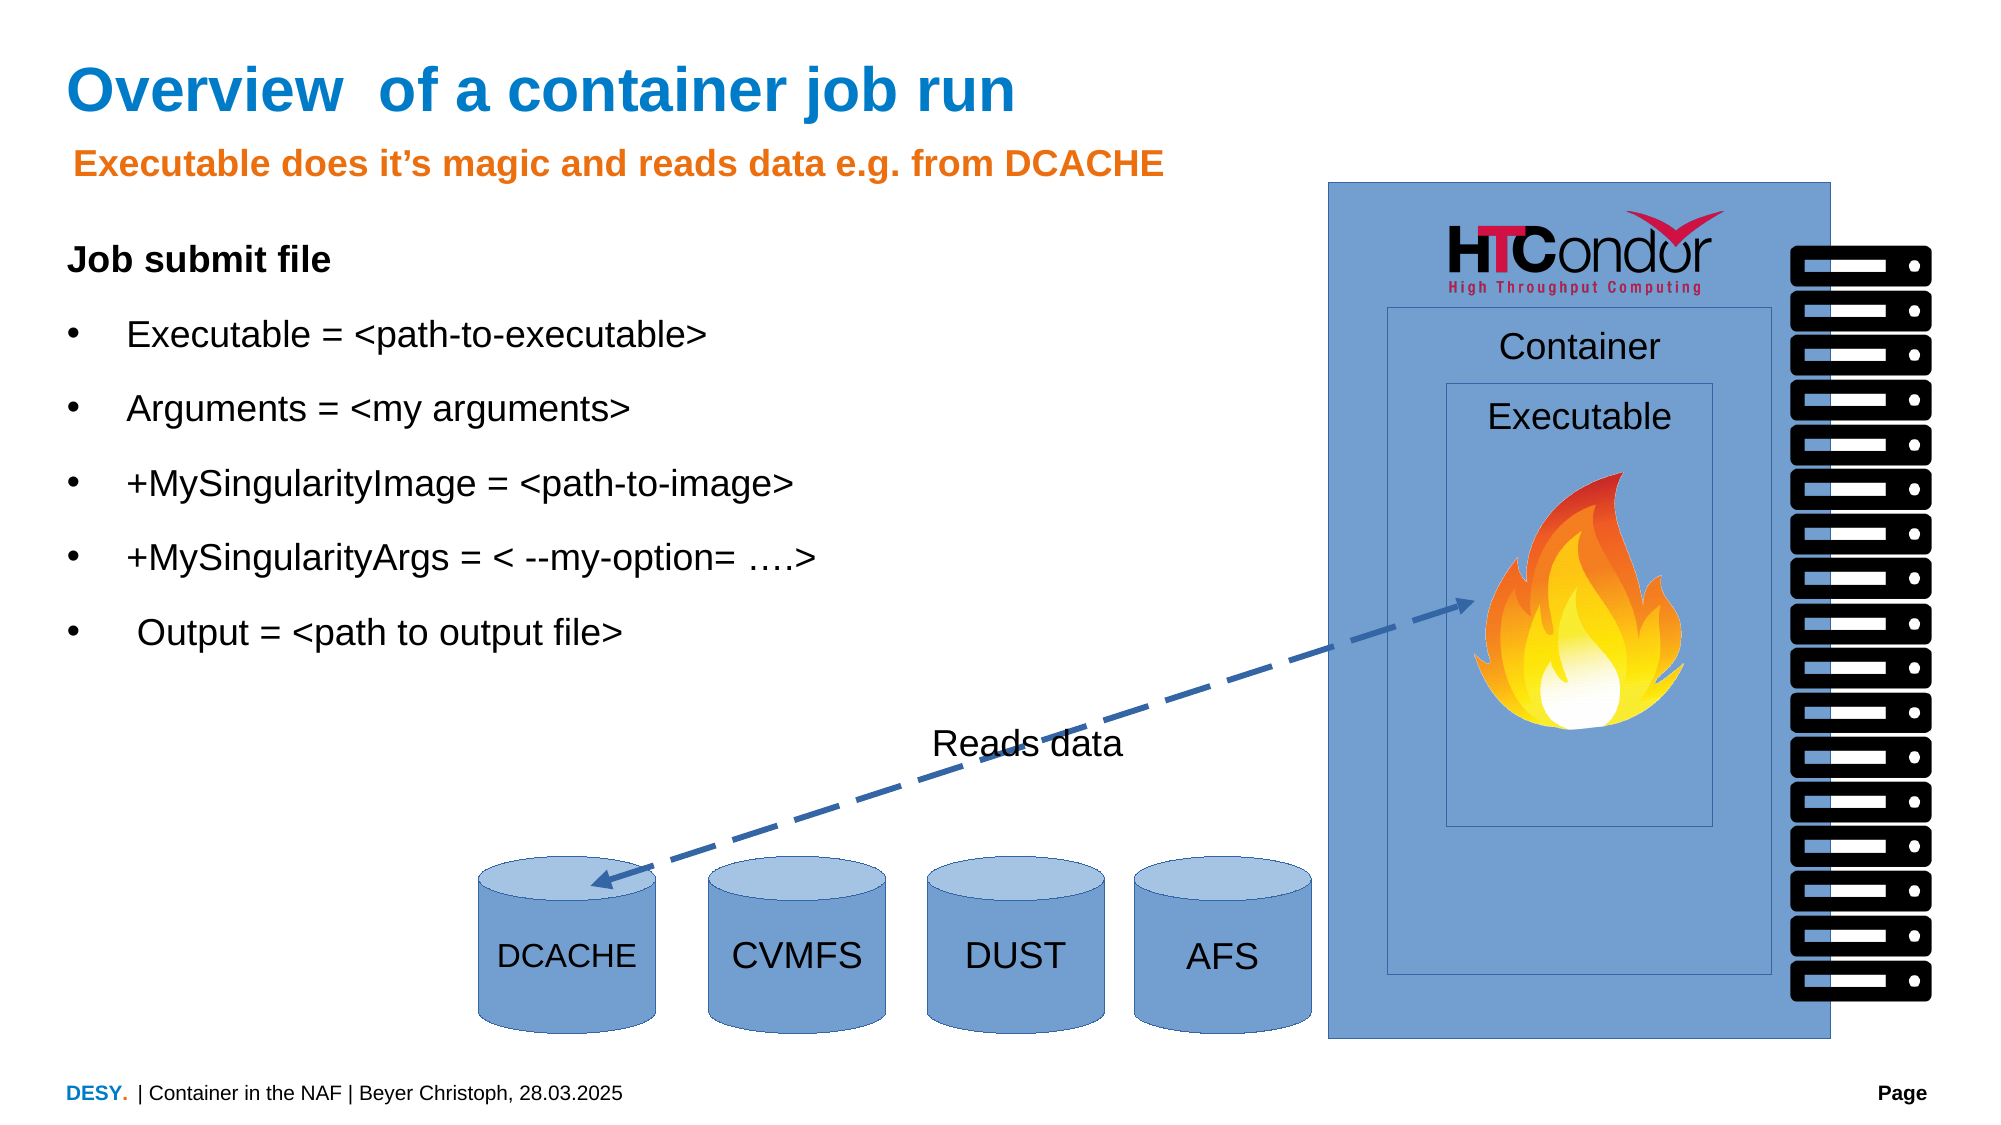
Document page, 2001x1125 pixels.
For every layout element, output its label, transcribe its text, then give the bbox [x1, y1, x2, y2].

text_box DCACHE [478, 881, 656, 1034]
picture [1446, 210, 1727, 296]
text_box Executable [1446, 383, 1713, 827]
list Job submit file Executable = <path-to-executable> Arguments = <my arguments> +MySingularityImage = <path-to-image> +MySingularityArgs = < --my-option= ….> Output = <path to output file> [66, 230, 916, 739]
text_box AFS [1134, 880, 1312, 1034]
text_box DUST [927, 881, 1105, 1034]
text_box Container [1387, 307, 1772, 975]
title Overview of a container job run [66, 57, 1123, 132]
list Executable does it’s magic and reads data e.g. from DCACHE [13, 134, 1211, 197]
text_box CVMFS [708, 881, 886, 1034]
text_box [1328, 182, 1831, 1039]
picture [1772, 225, 1949, 1004]
picture [1474, 472, 1684, 730]
